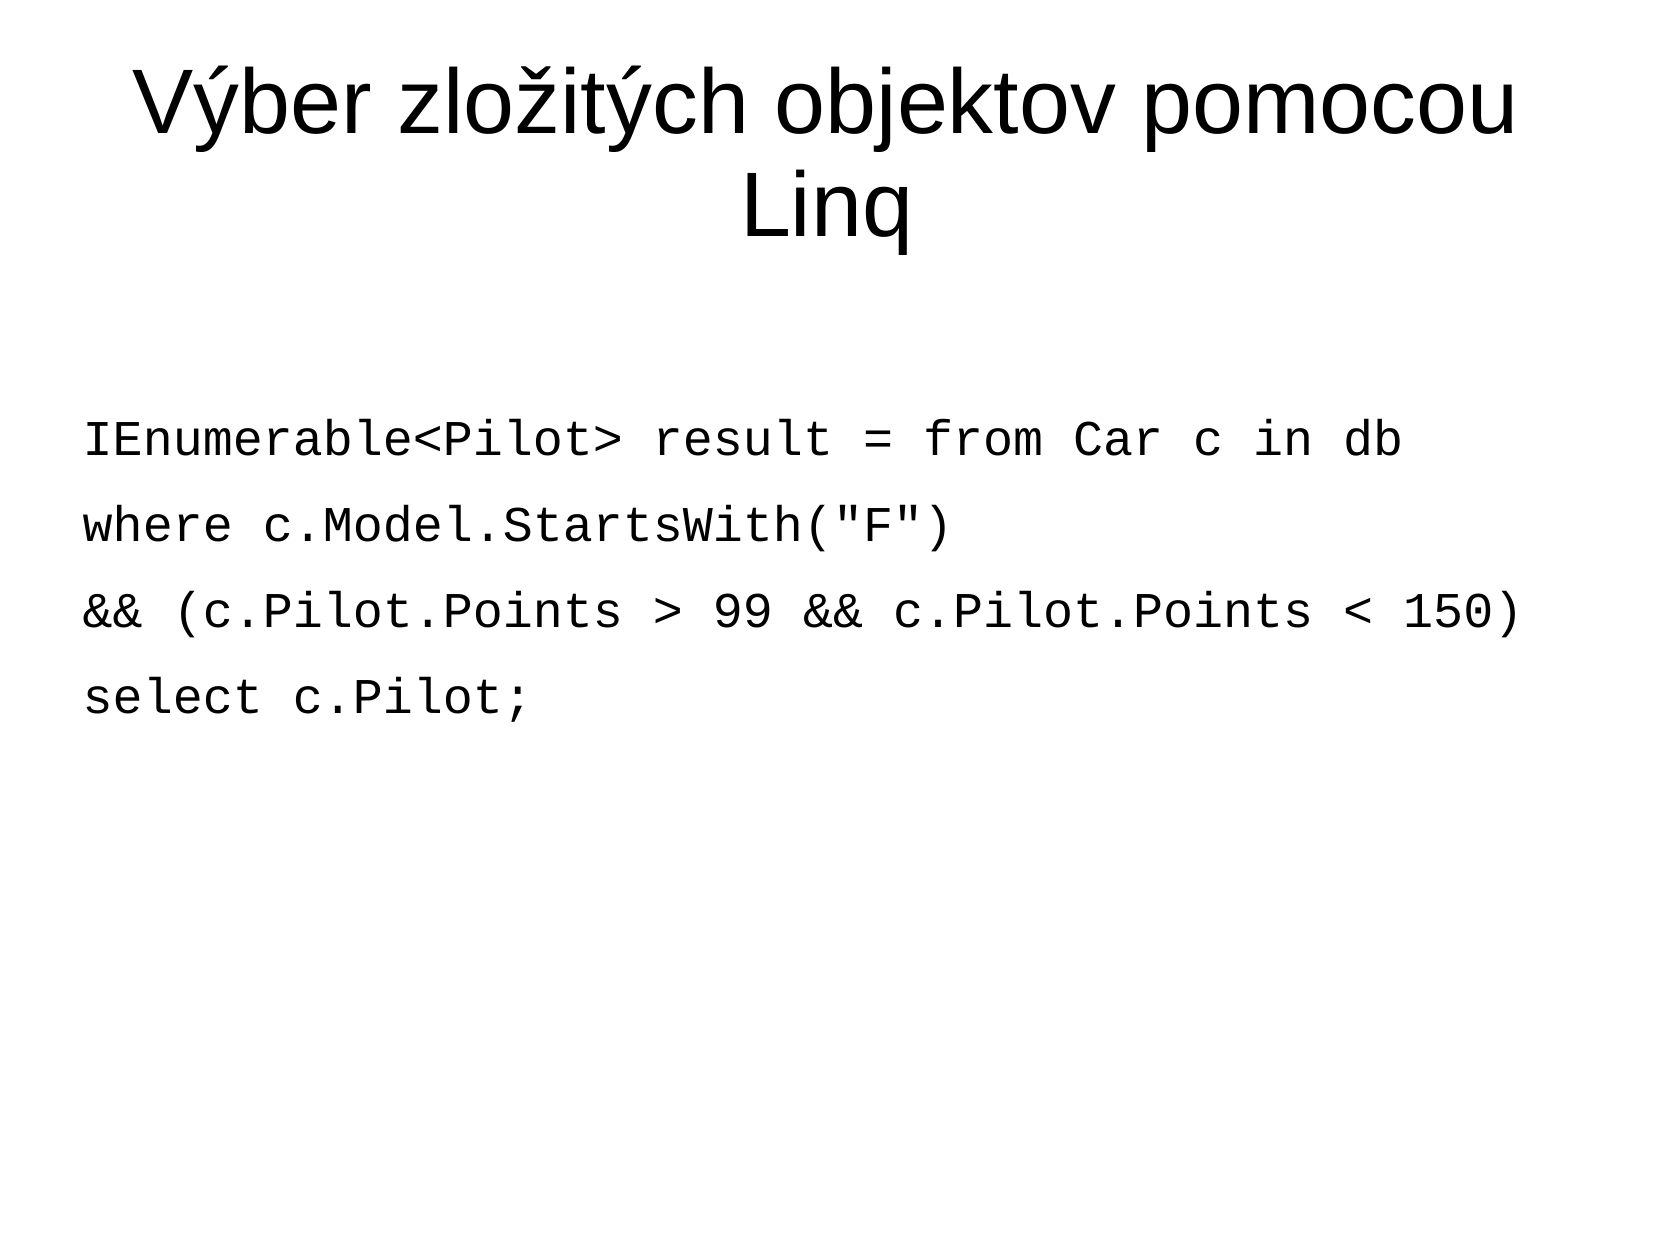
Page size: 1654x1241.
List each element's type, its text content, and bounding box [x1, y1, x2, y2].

list IEnumerable<Pilot> result = from Car c in db where c.Model.StartsWith("F") && (c.Pilot.Points > 99 && c.Pilot.Points < 150) select c.Pilot; [82, 413, 1571, 1094]
title Výber zložitých objektov pomocou Linq [82, 50, 1571, 256]
